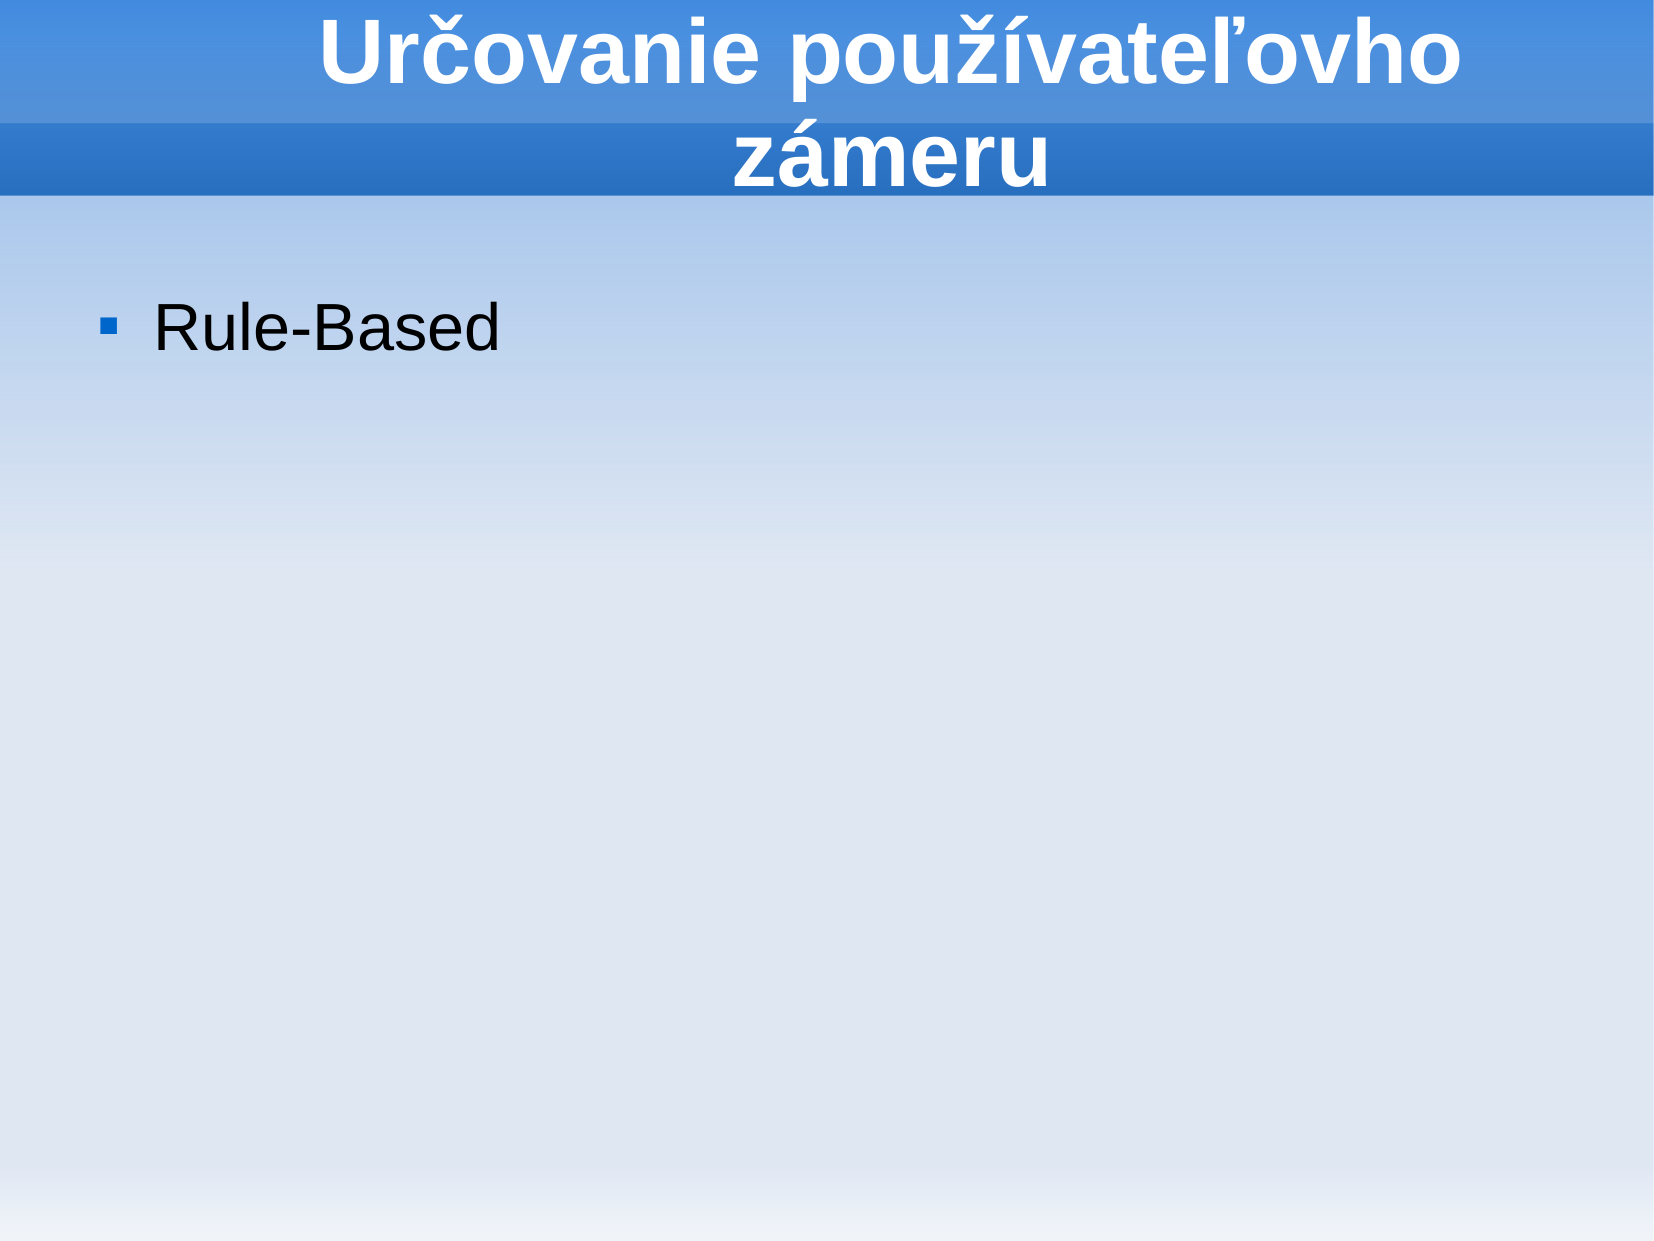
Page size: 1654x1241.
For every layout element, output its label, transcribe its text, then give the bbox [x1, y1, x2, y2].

picture [0, 0, 1654, 1241]
title Určovanie používateľovho zámeru [76, 0, 1565, 208]
list Rule-Based [82, 290, 1571, 1109]
